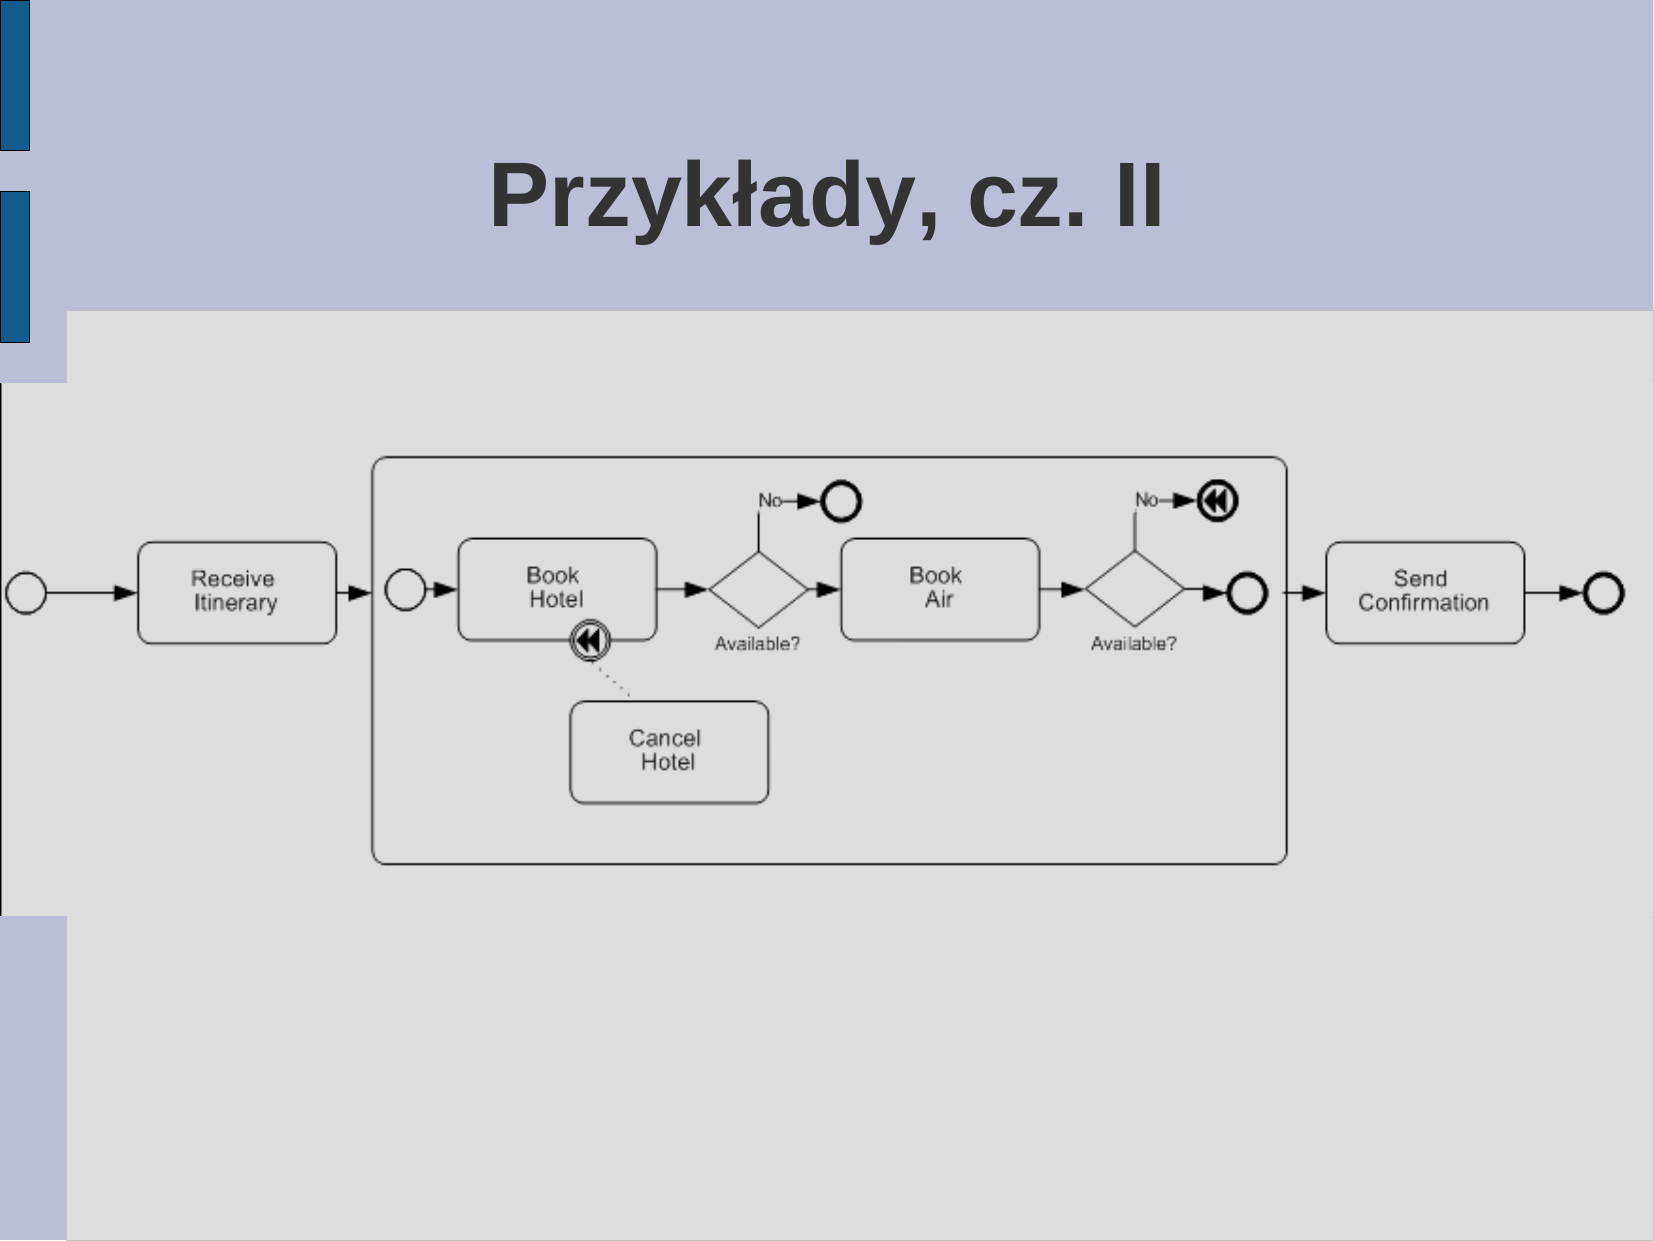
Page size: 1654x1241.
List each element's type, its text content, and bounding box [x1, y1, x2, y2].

picture [0, 383, 1654, 916]
title Przykłady, cz. II [121, 91, 1534, 299]
